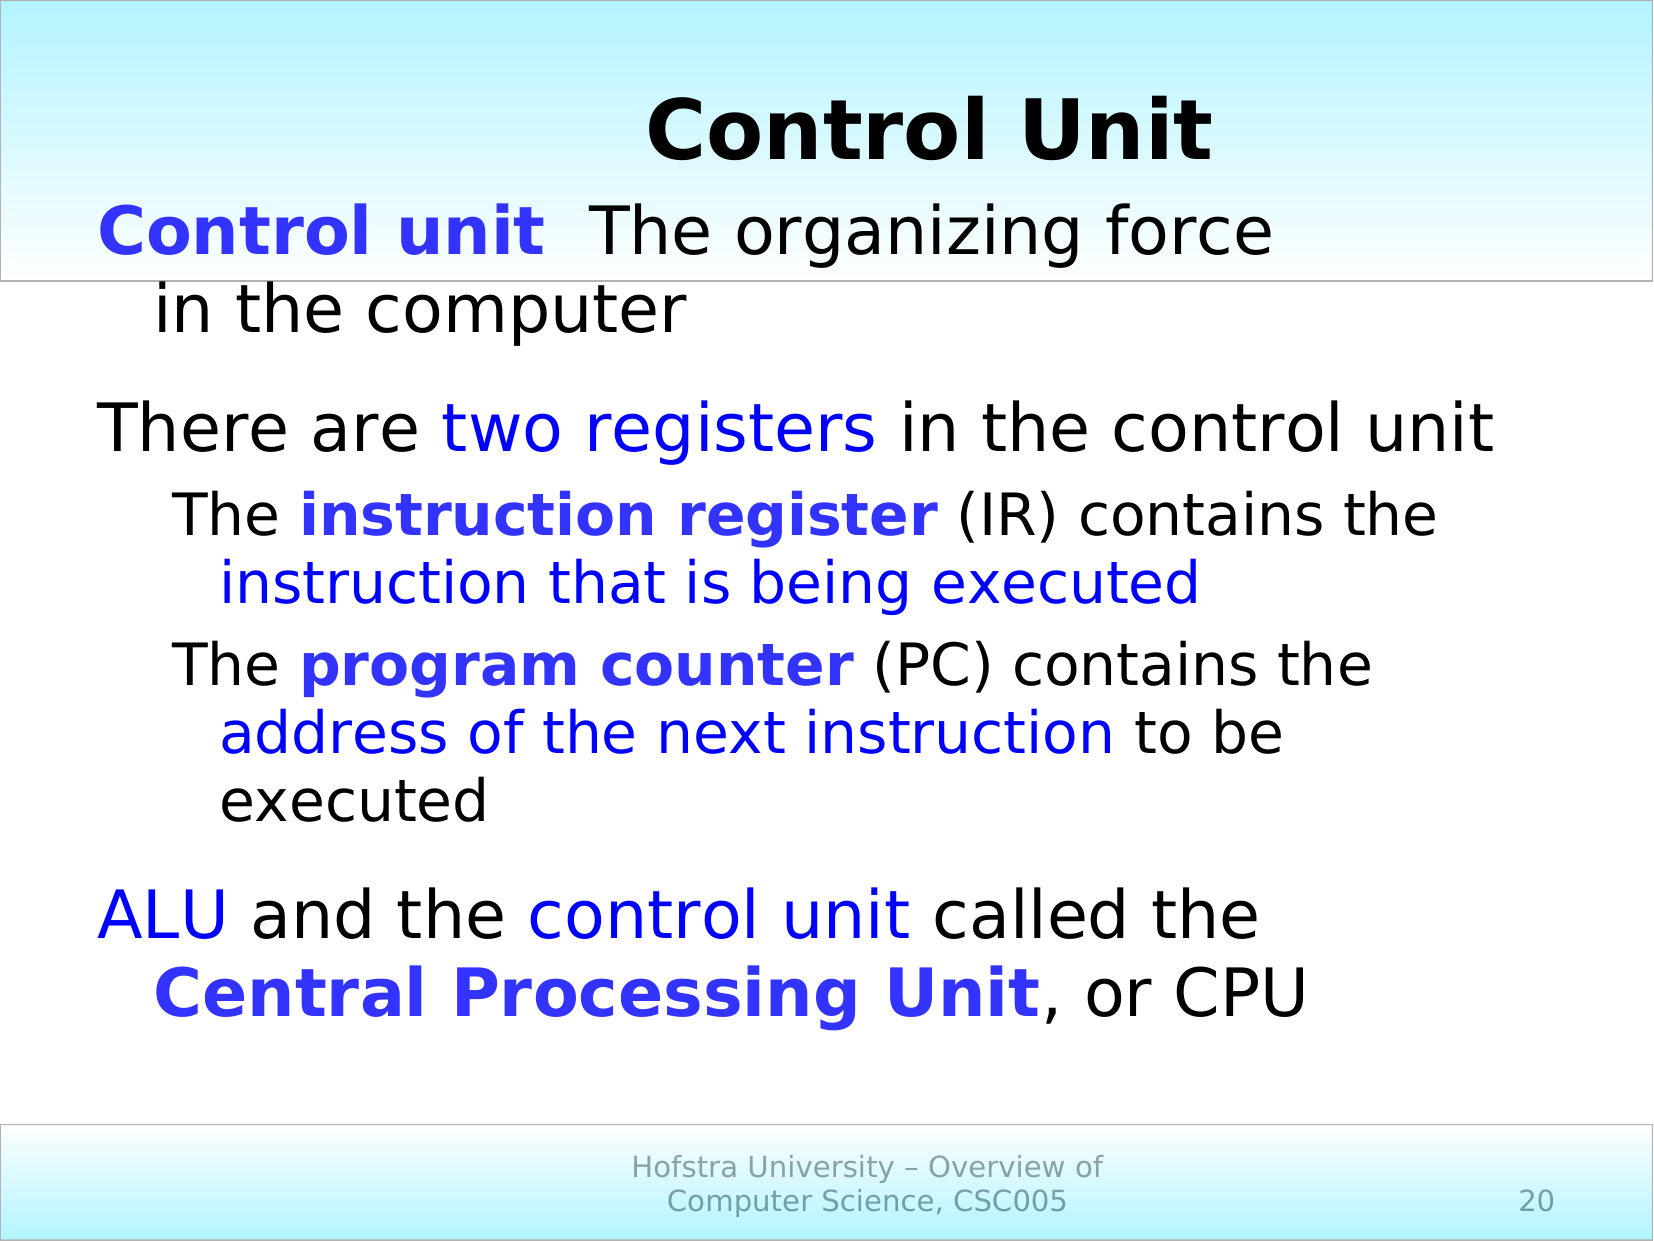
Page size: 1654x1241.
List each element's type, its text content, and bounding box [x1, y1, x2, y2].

title Control Unit [247, 27, 1612, 235]
list Control unit The organizing force in the computer There are two registers in the control unit The instruction register (IR) contains the instruction that is being executed The program counter (PC) contains the address of the next instruction to be executed ALU and the control unit called the Central Processing Unit, or CPU [82, 184, 1571, 1241]
